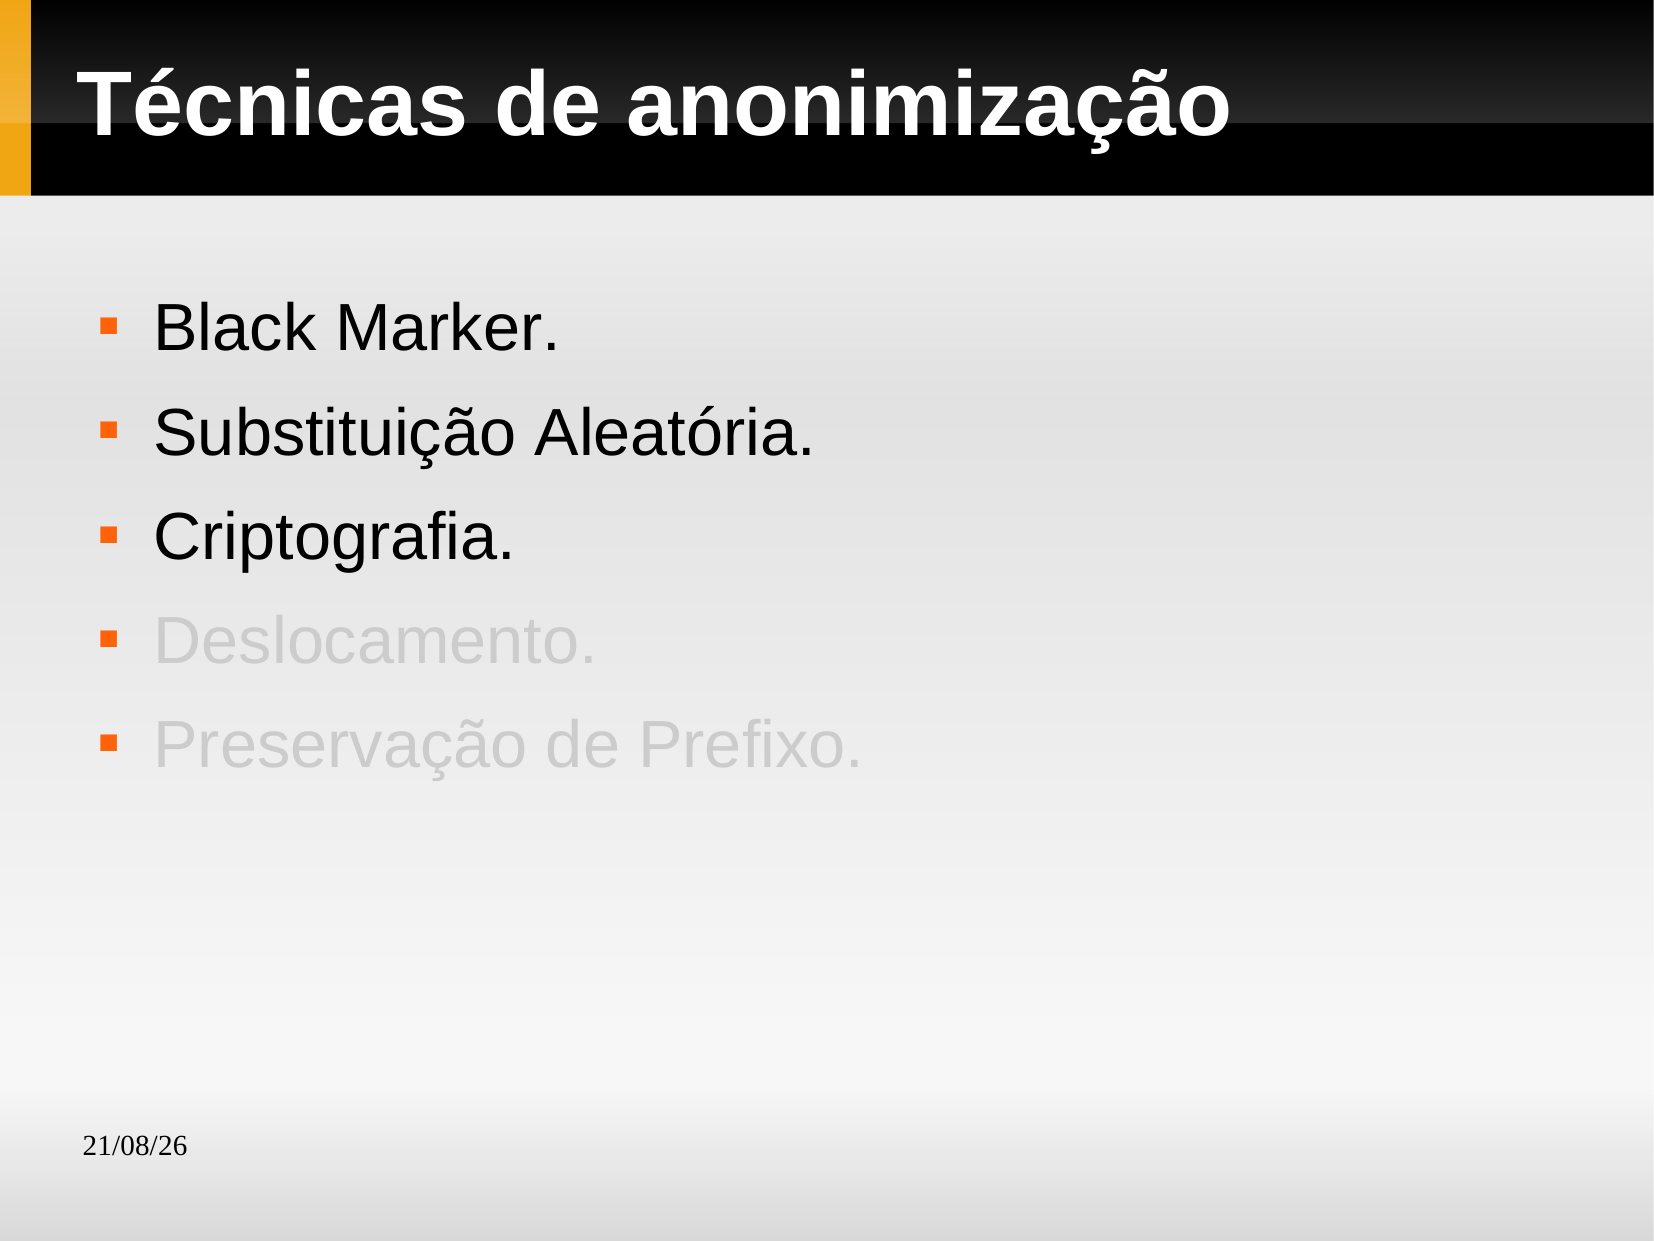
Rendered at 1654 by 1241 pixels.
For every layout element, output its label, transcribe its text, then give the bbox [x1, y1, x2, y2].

picture [0, 0, 1654, 1241]
list Black Marker. Substituição Aleatória. Criptografia. Deslocamento. Preservação de Prefixo. [82, 290, 1571, 1094]
title Técnicas de anonimização [76, 7, 1565, 200]
